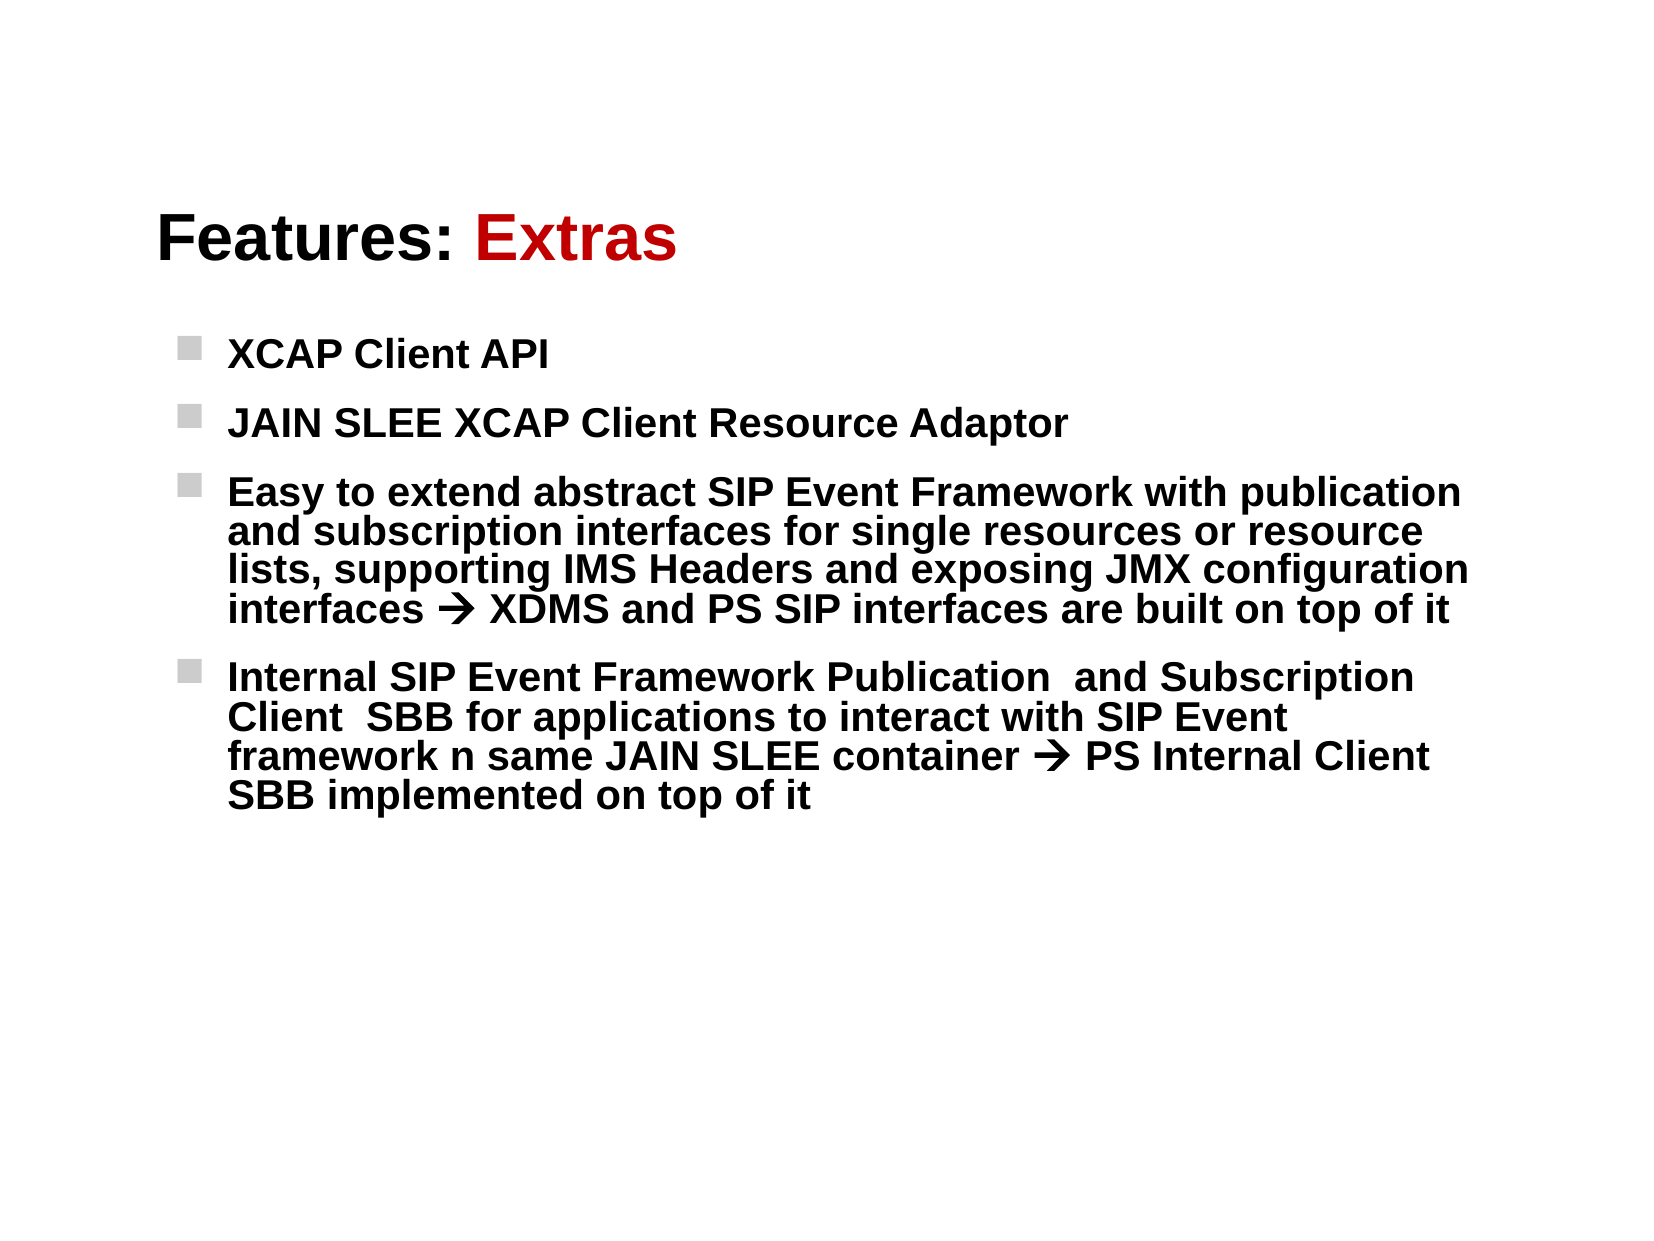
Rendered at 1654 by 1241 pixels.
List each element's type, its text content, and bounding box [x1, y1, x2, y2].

title Features: Extras [156, 196, 1502, 288]
text_box XCAP Client API JAIN SLEE XCAP Client Resource Adaptor Easy to extend abstract SIP Event Framework with publication and subscription interfaces for single resources or resource lists, supporting IMS Headers and exposing JMX configuration interfaces  XDMS and PS SIP interfaces are built on top of it Internal SIP Event Framework Publication and Subscription Client SBB for applications to interact with SIP Event framework n same JAIN SLEE container  PS Internal Client SBB implemented on top of it [156, 337, 1502, 1131]
